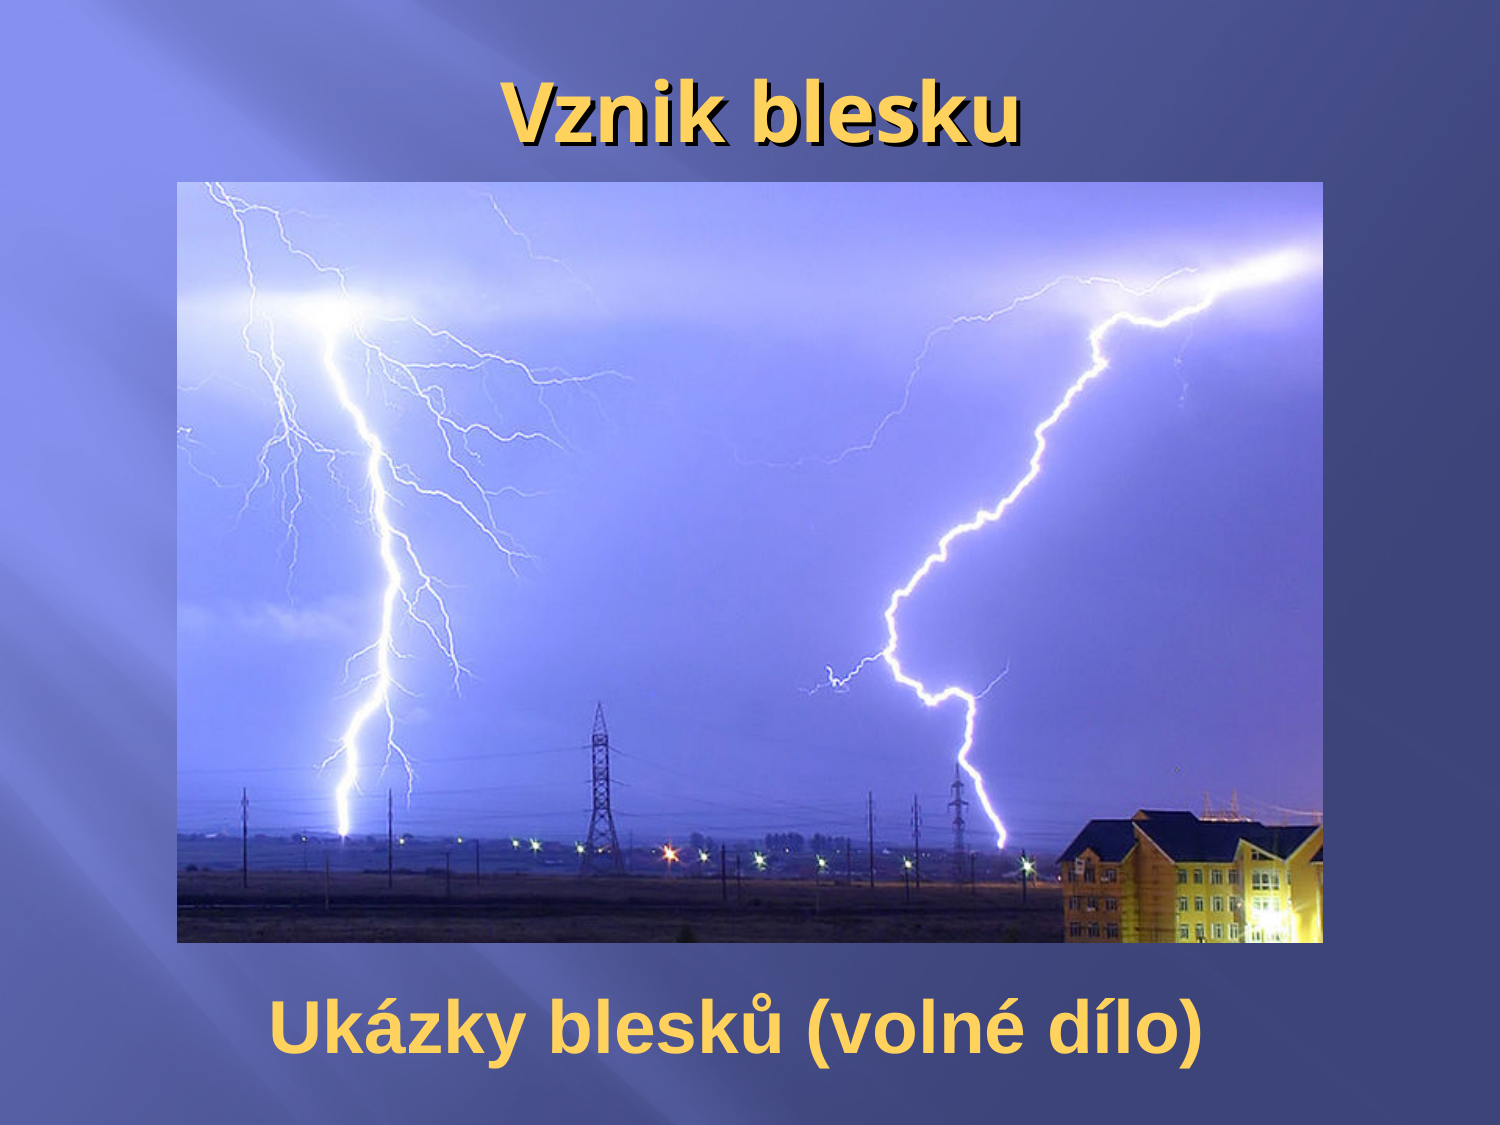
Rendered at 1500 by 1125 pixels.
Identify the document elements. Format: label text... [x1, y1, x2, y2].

chart [177, 182, 1323, 943]
text_box Ukázky blesků (volné dílo) [253, 976, 1235, 1071]
title Vznik blesku [64, 45, 1459, 173]
picture [0, 0, 1500, 1125]
